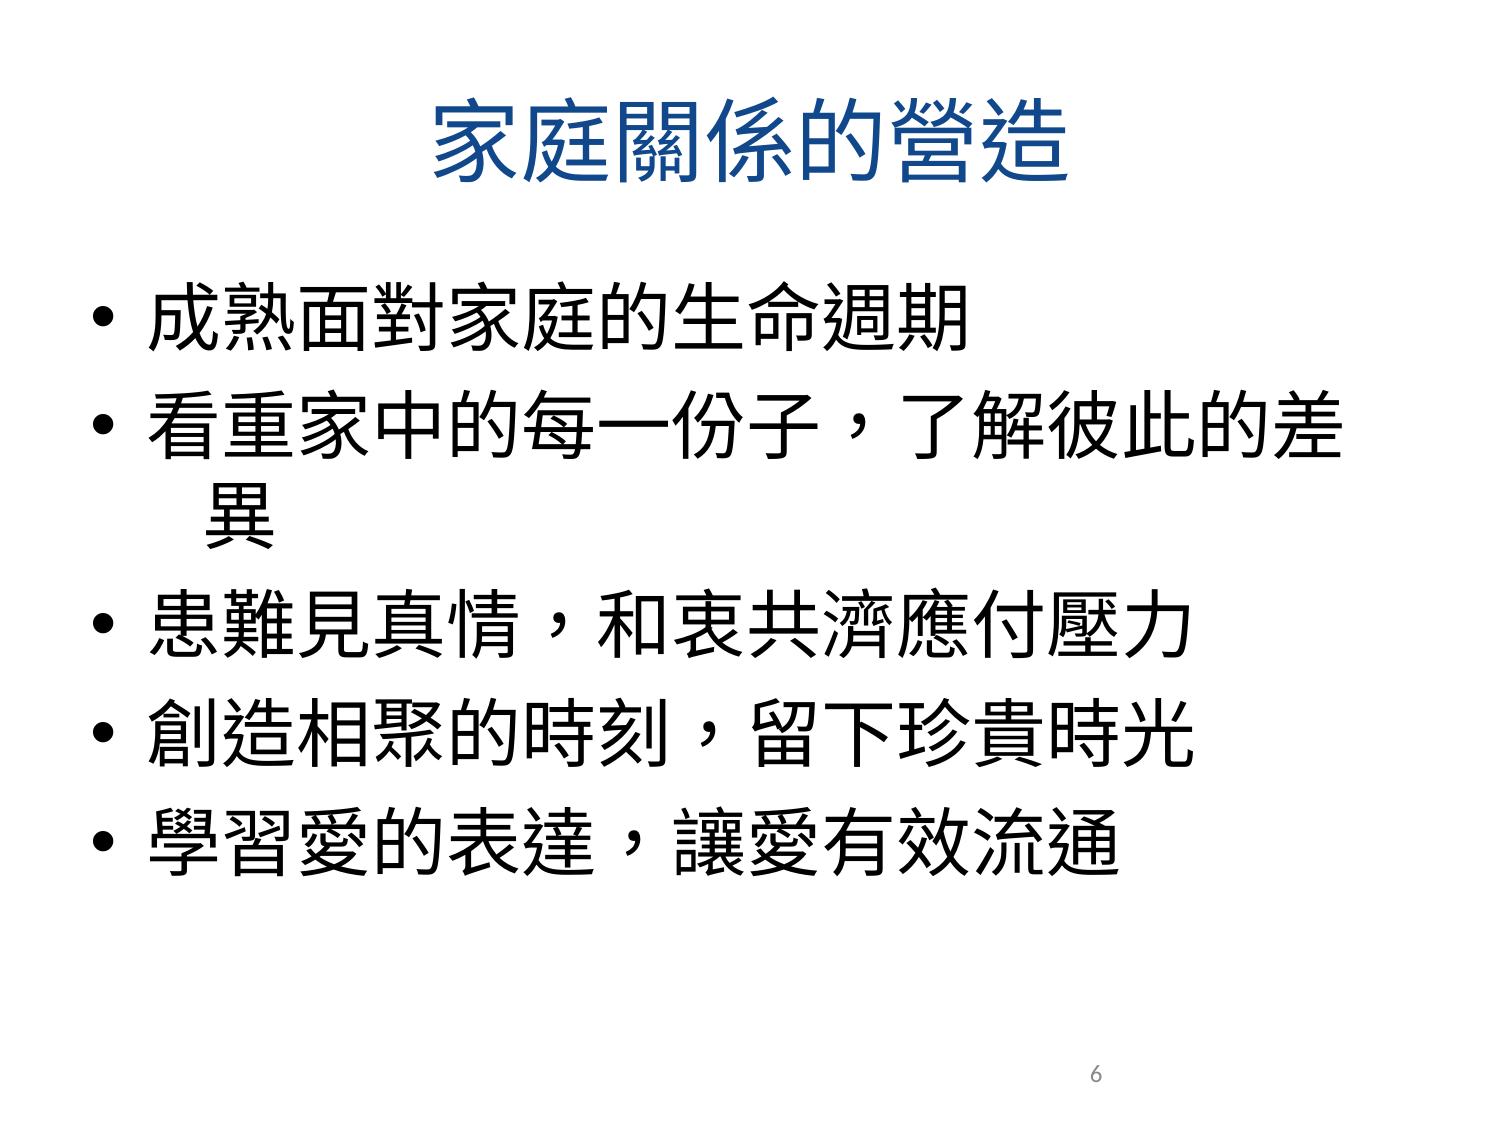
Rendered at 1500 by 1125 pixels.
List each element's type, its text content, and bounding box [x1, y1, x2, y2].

list 成熟面對家庭的生命週期 看重家中的每一份子，了解彼此的差異 患難見真情，和衷共濟應付壓力 創造相聚的時刻，留下珍貴時光 學習愛的表達，讓愛有效流通 [75, 262, 1426, 1005]
text_box [1074, 1042, 1426, 1103]
title 家庭關係的營造 [75, 45, 1426, 233]
